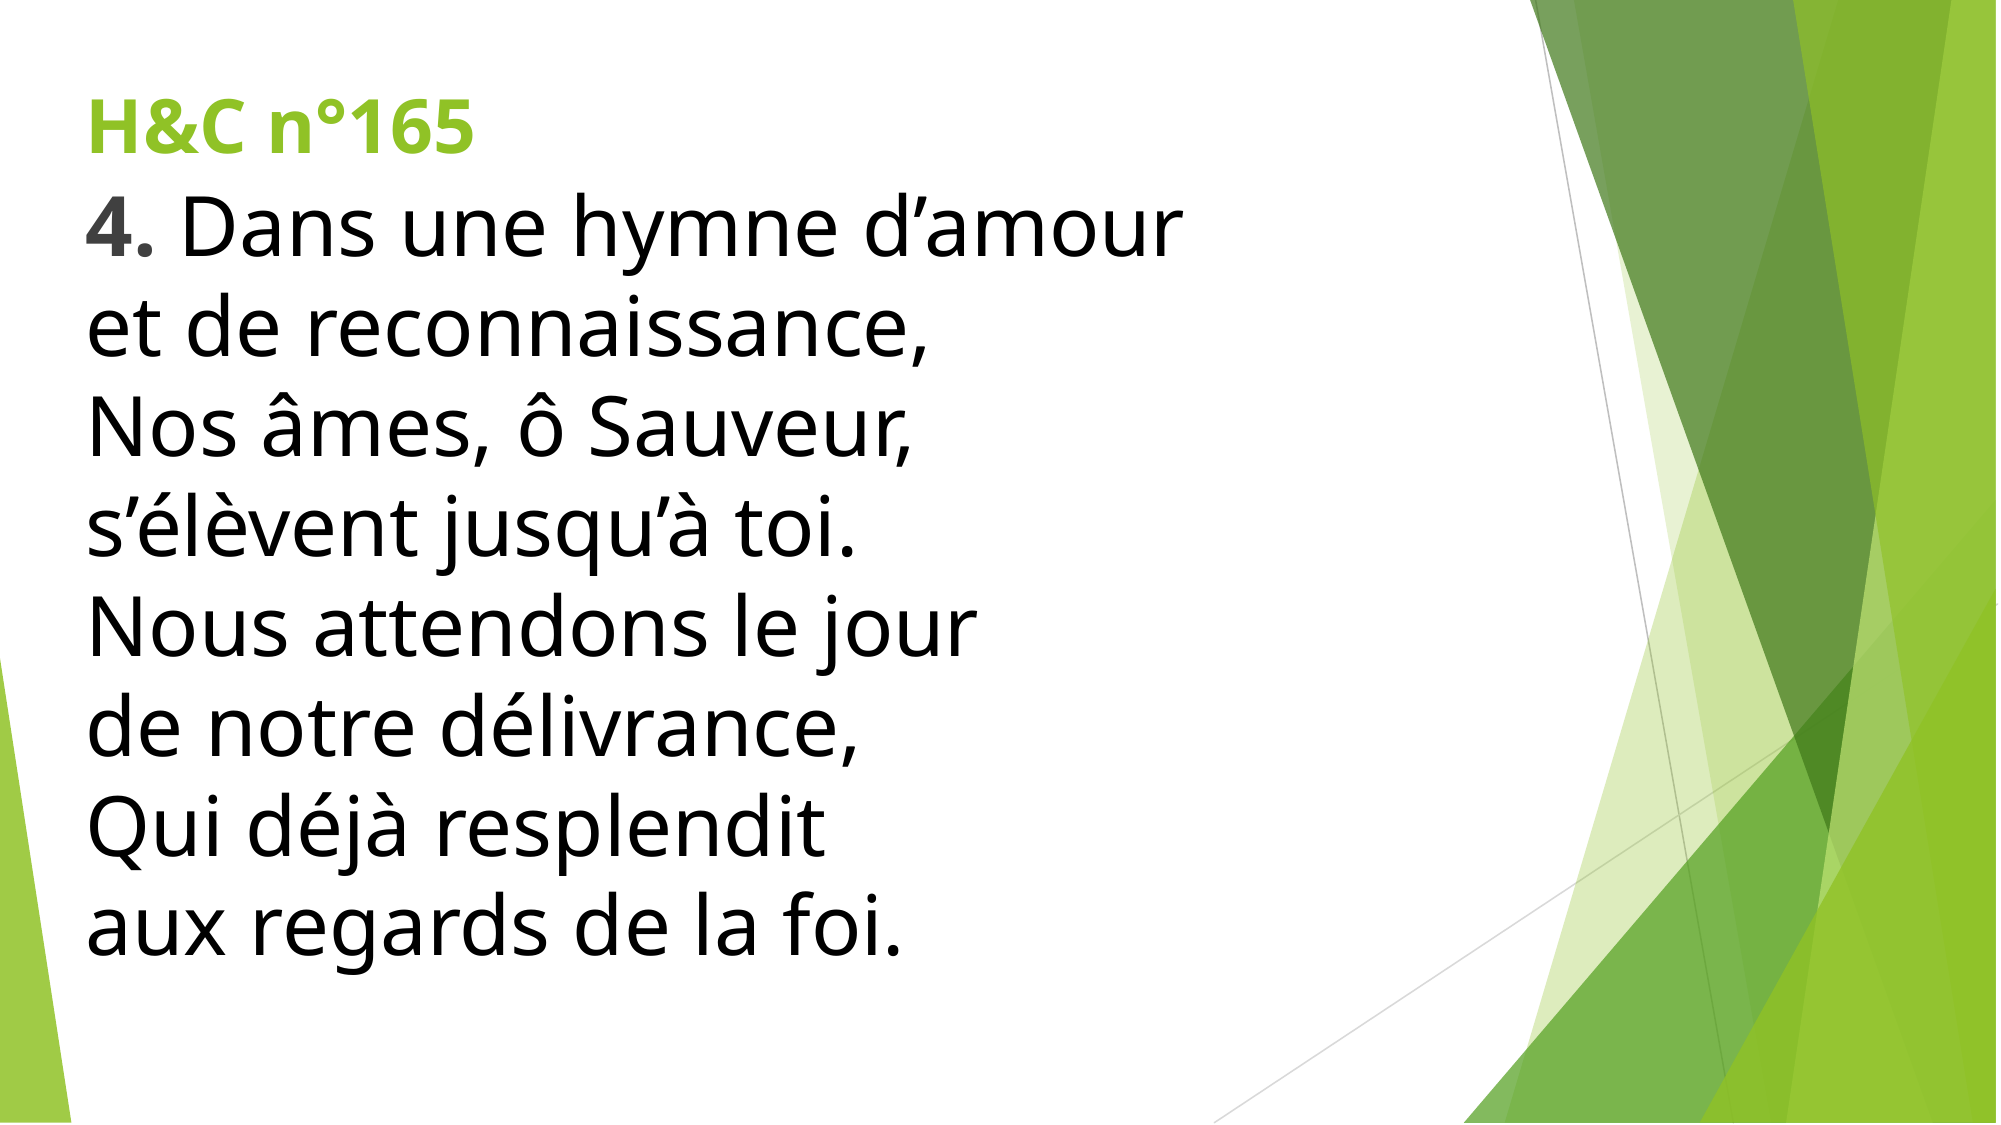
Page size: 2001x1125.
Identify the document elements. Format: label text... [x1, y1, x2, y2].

text_box 4. Dans une hymne d’amour et de reconnaissance, Nos âmes, ô Sauveur, s’élèvent jusqu’à toi. Nous attendons le jour de notre délivrance, Qui déjà resplendit aux regards de la foi. [70, 165, 1985, 1075]
text_box H&C n°165 [70, 70, 567, 165]
